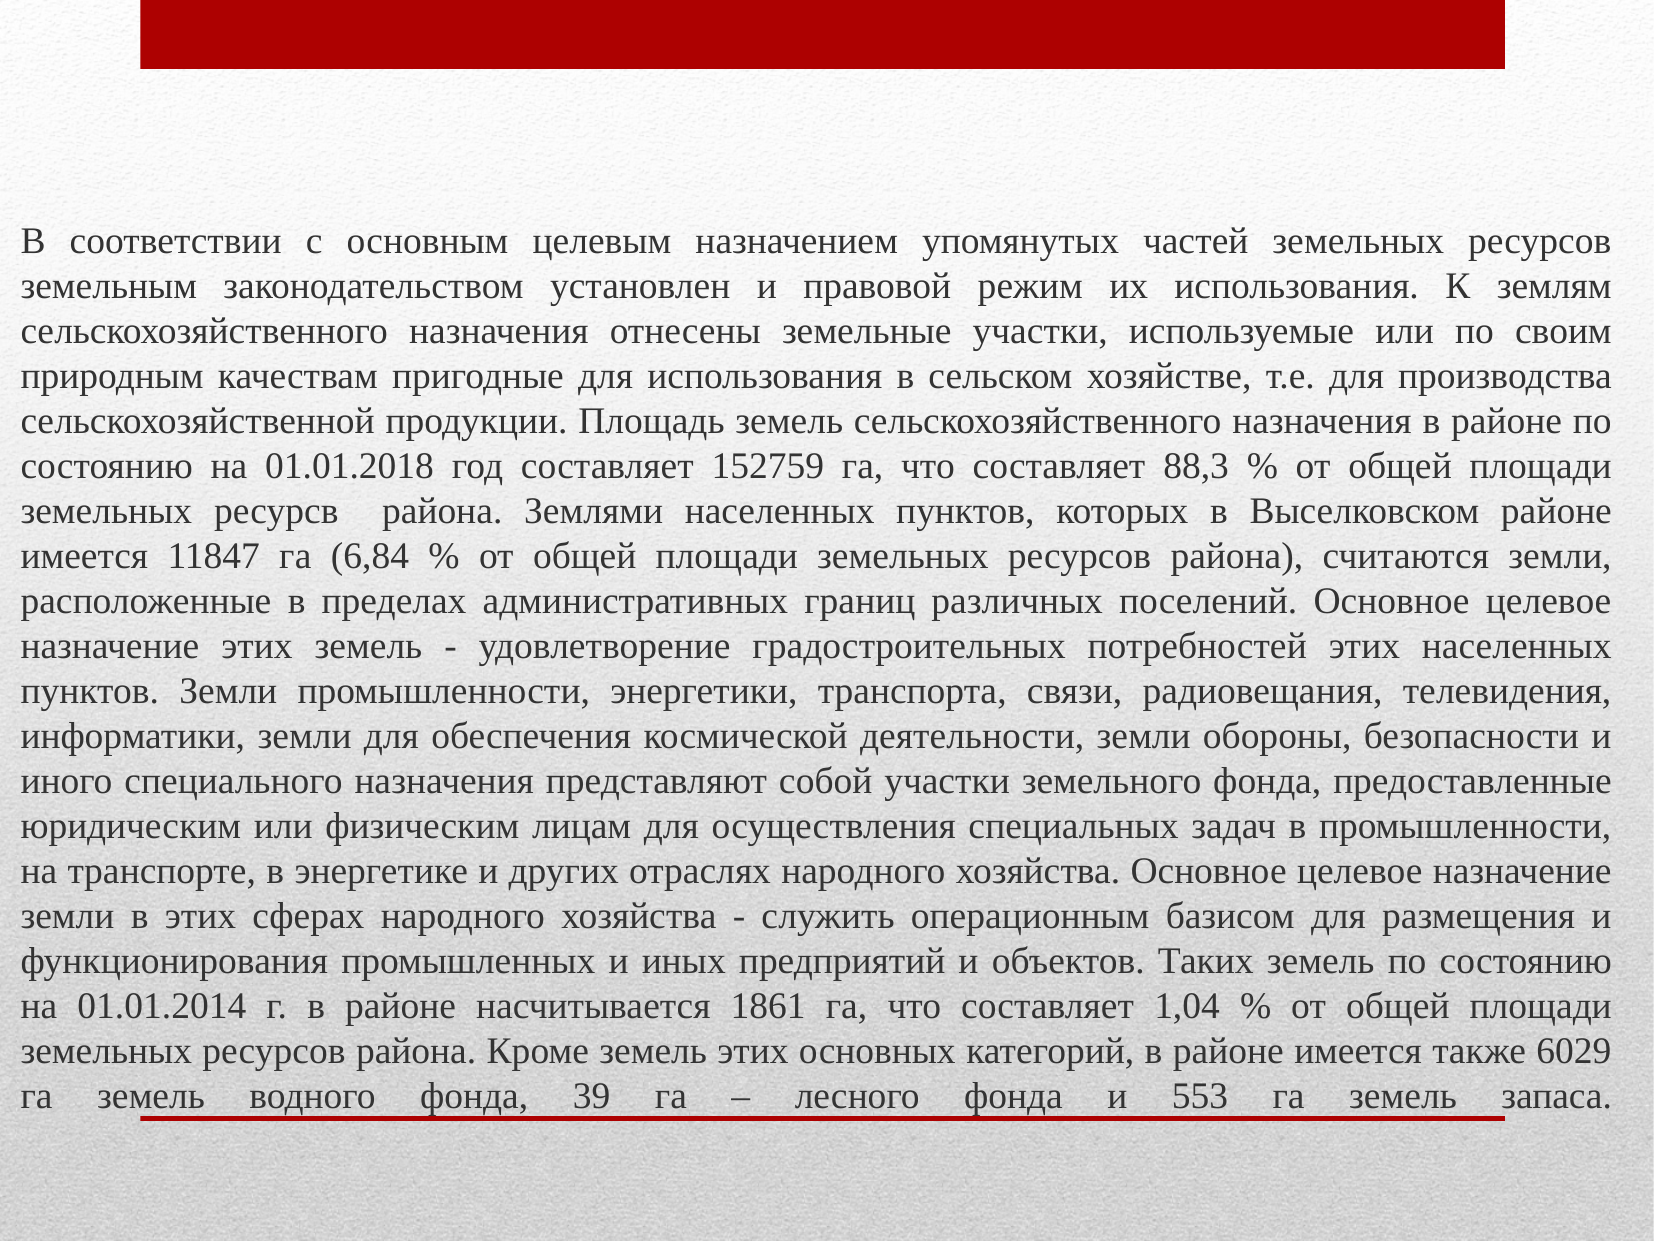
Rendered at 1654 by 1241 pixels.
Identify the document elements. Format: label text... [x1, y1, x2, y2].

title В соответствии с основным целевым назначением упомянутых частей земельных ресурсов земельным законодательством установлен и правовой режим их использования. К землям сельскохозяйственного назначения отнесены земельные участки, используемые или по своим природным качествам пригодные для использования в сельском хозяйстве, т.е. для производства сельскохозяйственной продукции. Площадь земель сельскохозяйственного назначения в районе по состоянию на 01.01.2018 год составляет 152759 га, что составляет 88,3 % от общей площади земельных ресурсв района. Землями населенных пунктов, которых в Выселковском районе имеется 11847 га (6,84 % от общей площади земельных ресурсов района), считаются земли, расположенные в пределах административных границ различных поселений. Основное целевое назначение этих земель - удовлетворение градостроительных потребностей этих населенных пунктов. Земли промышленности, энергетики, транспорта, связи, радиовещания, телевидения, информатики, земли для обеспечения космической деятельности, земли обороны, безопасности и иного специального назначения представляют собой участки земельного фонда, предоставленные юридическим или физическим лицам для осуществления специальных задач в промышленности, на транспорте, в энергетике и других отраслях народного хозяйства. Основное целевое назначение земли в этих сферах народного хозяйства - служить операционным базисом для размещения и функционирования промышленных и иных предприятий и объектов. Таких земель по состоянию на 01.01.2014 г. в районе насчитывается 1861 га, что составляет 1,04 % от общей площади земельных ресурсов района. Кроме земель этих основных категорий, в районе имеется также 6029 га земель водного фонда, 39 га – лесного фонда и 553 га земель запаса. [4, 64, 1631, 1170]
